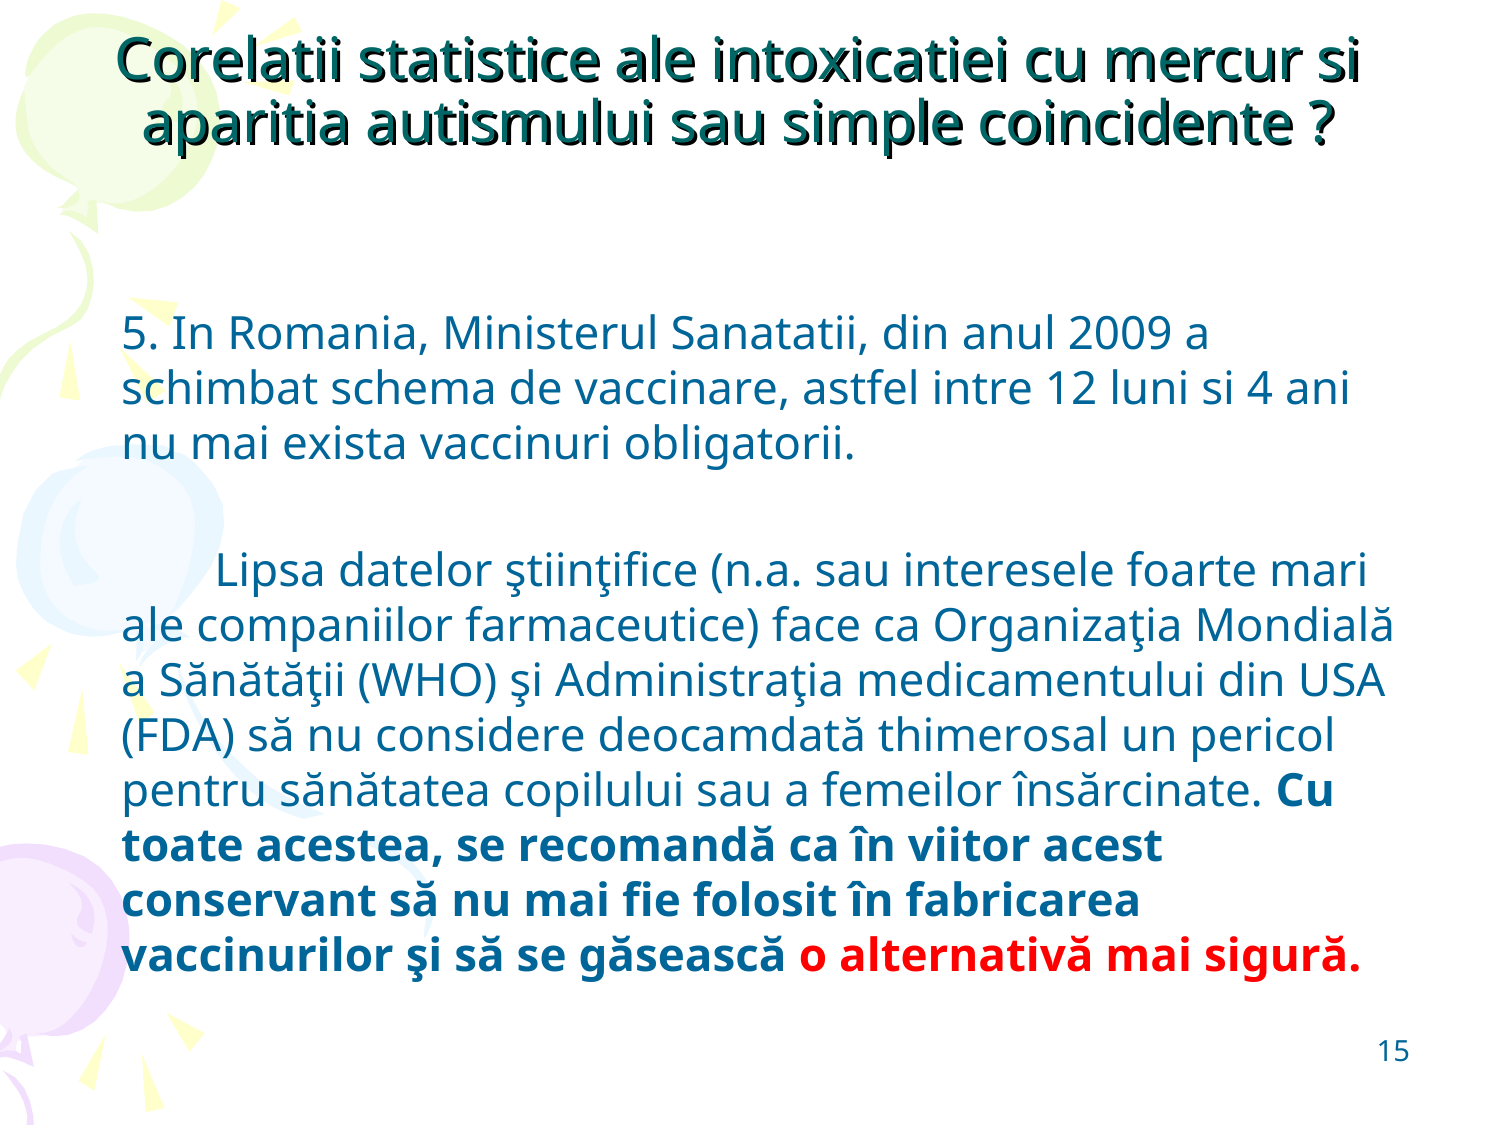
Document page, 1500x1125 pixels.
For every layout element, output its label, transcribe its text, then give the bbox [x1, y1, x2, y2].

text_box 5. In Romania, Ministerul Sanatatii, din anul 2009 a schimbat schema de vaccinare, astfel intre 12 luni si 4 ani nu mai exista vaccinuri obligatorii. Lipsa datelor ştiinţifice (n.a. sau interesele foarte mari ale companiilor farmaceutice) face ca Organizaţia Mondială a Sănătăţii (WHO) şi Administraţia medicamentului din USA (FDA) să nu considere deocamdată thimerosal un pericol pentru sănătatea copilului sau a femeilor însărcinate. Cu toate acestea, se recomandă ca în viitor acest conservant să nu mai fie folosit în fabricarea vaccinurilor şi să se găsească o alternativă mai sigură. [49, 199, 1426, 1063]
text_box Corelatii statistice ale intoxicatiei cu mercur si aparitia autismului sau simple coincidente ? [37, 16, 1438, 163]
text_box <number> [1074, 1024, 1426, 1100]
